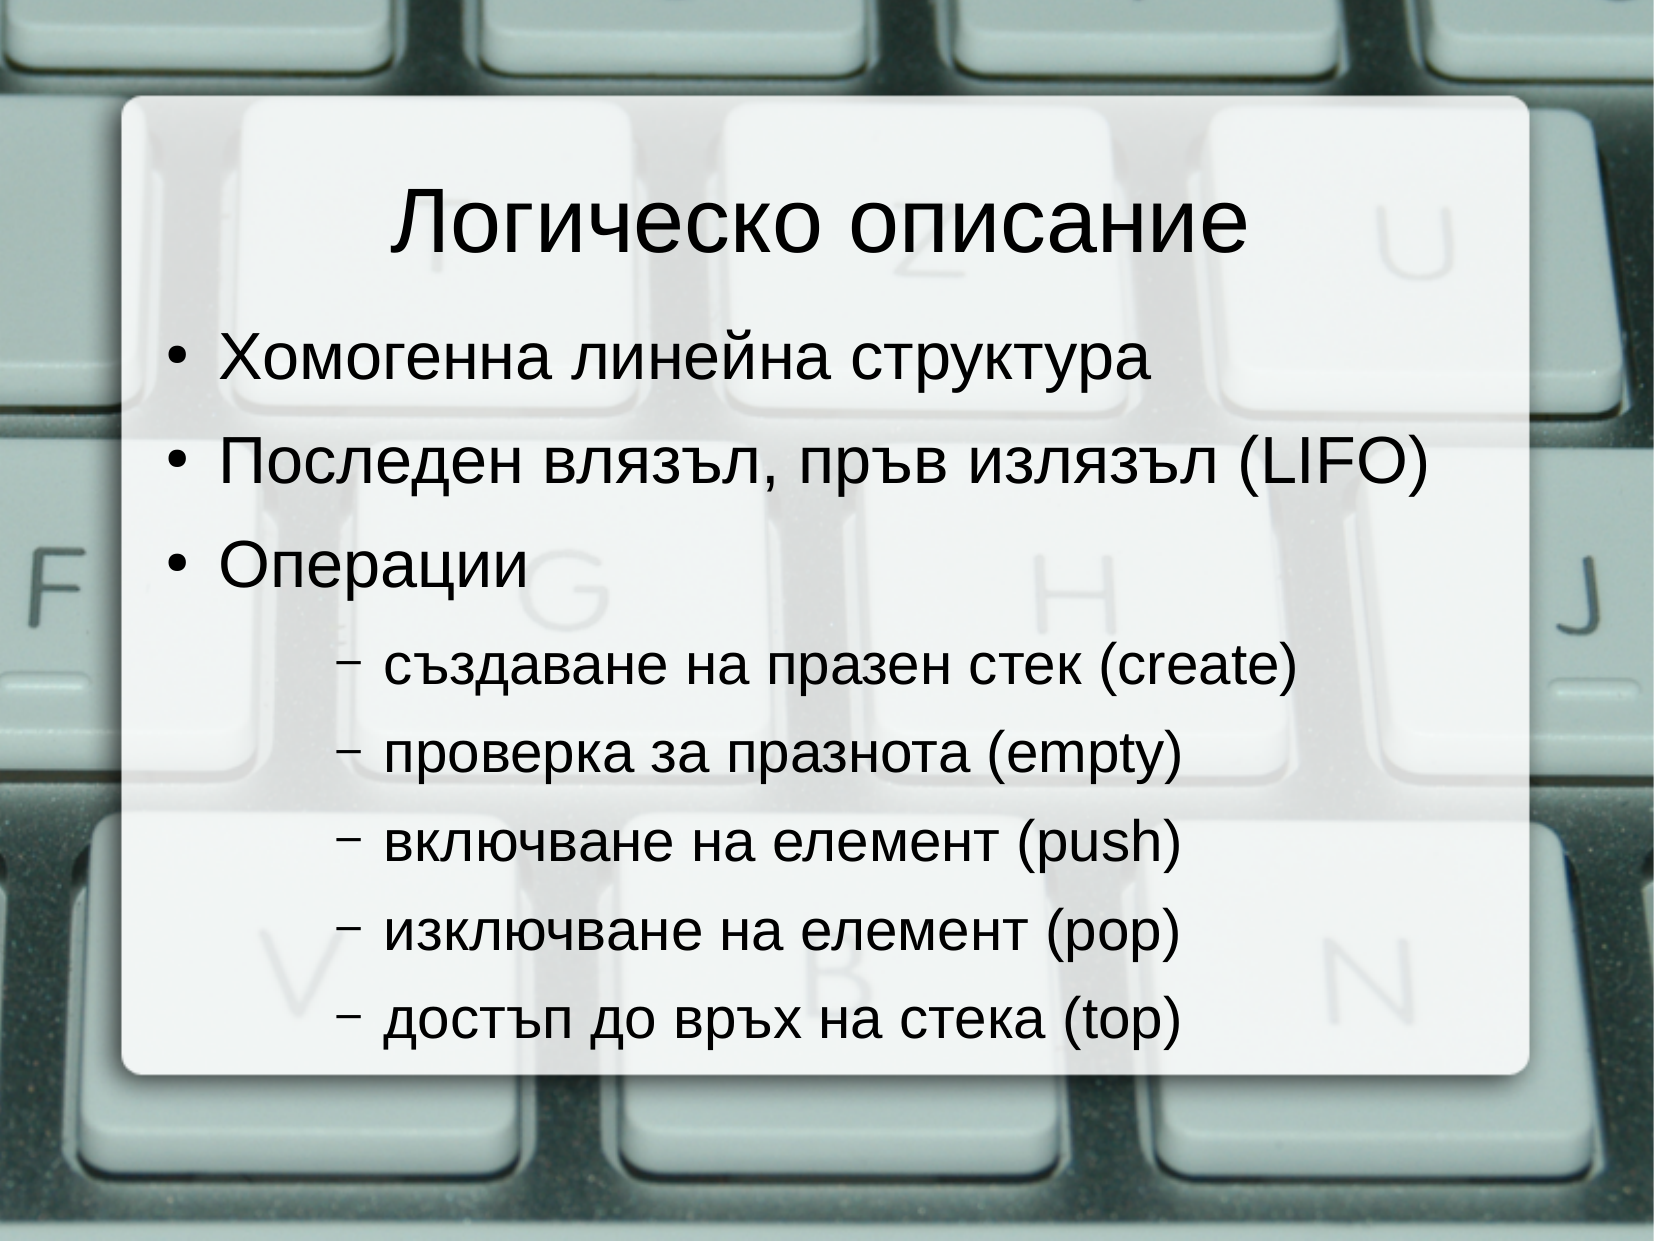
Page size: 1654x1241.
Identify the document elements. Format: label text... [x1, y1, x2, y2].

list Хомогенна линейна структура Последен влязъл, пръв излязъл (LIFO) Операции създаване на празен стек (create) проверка за празнота (empty) включване на елемент (push) изключване на елемент (pop) достъп до връх на стека (top) [147, 318, 1506, 1053]
title Логическо описание [135, 117, 1506, 325]
picture [0, 0, 1654, 1241]
